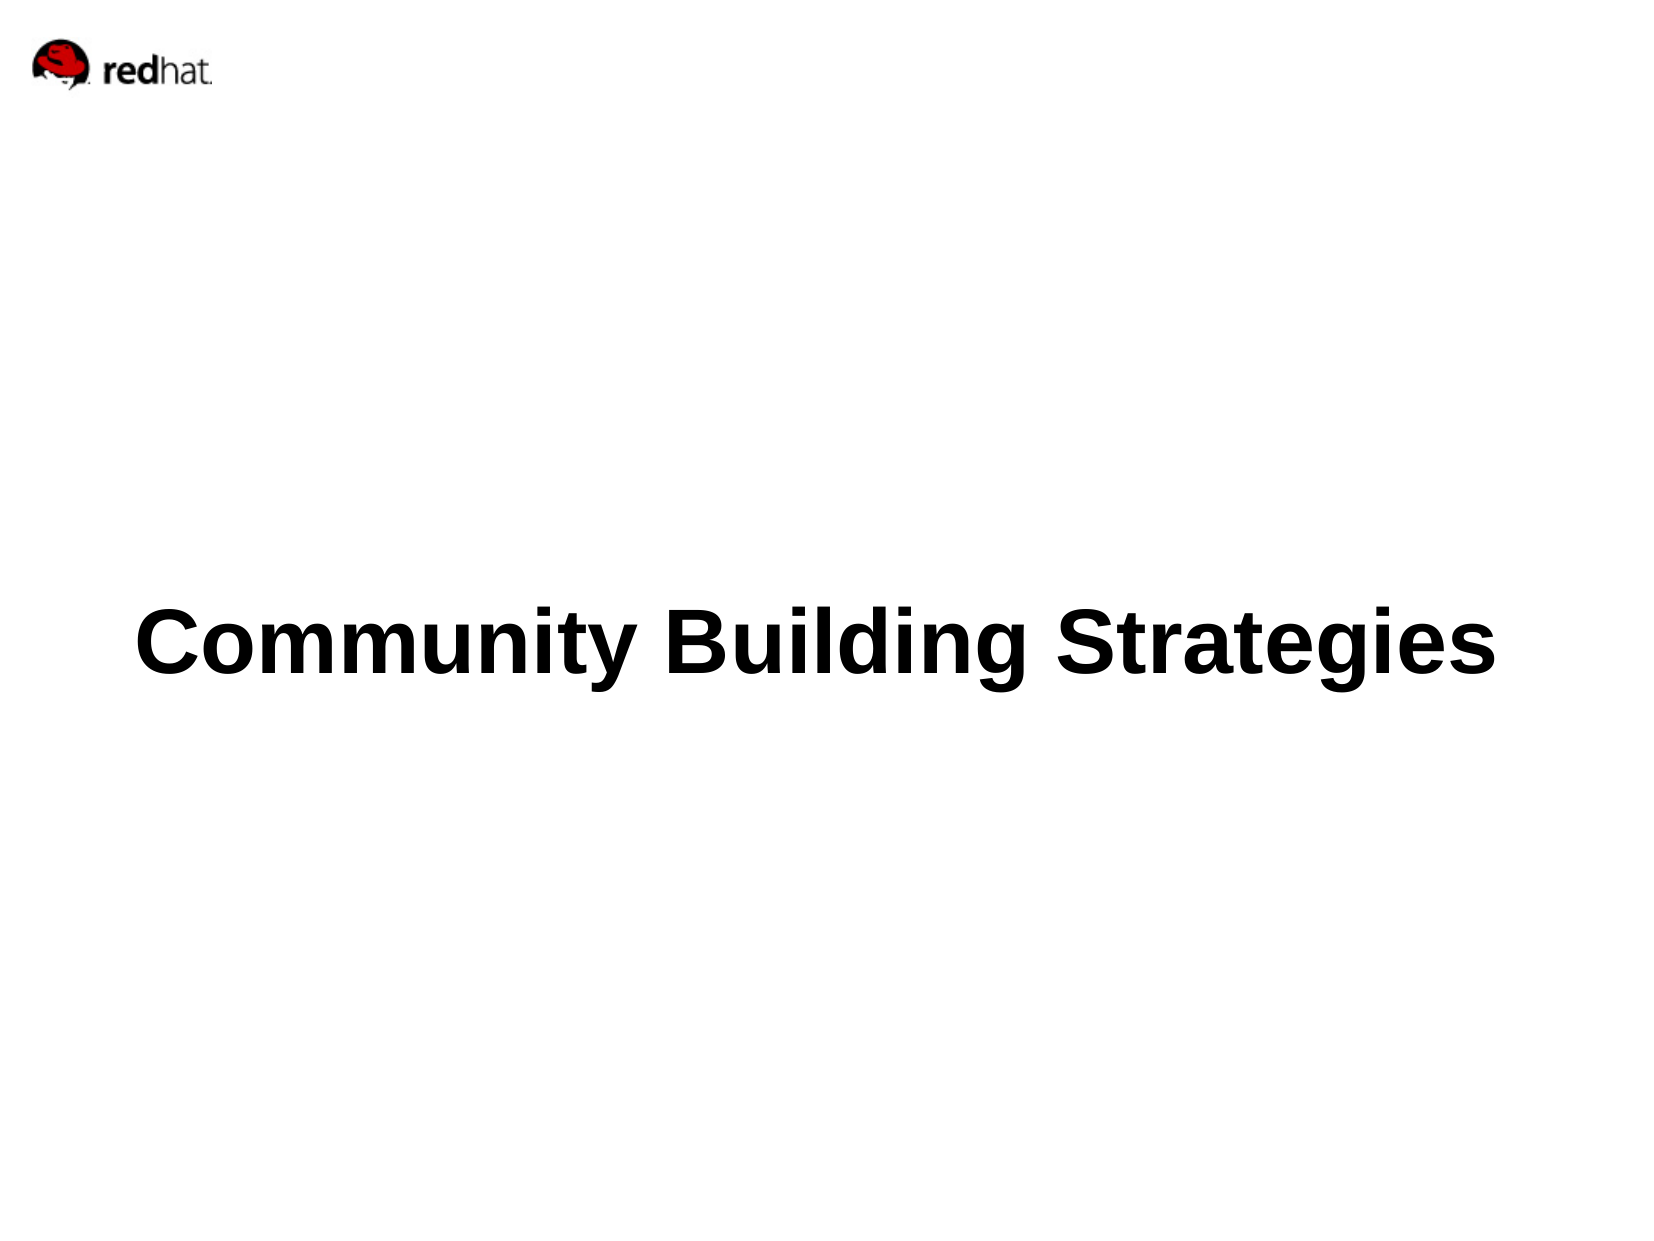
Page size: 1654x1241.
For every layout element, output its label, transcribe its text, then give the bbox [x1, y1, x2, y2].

picture [31, 37, 212, 98]
title Community Building Strategies [134, 501, 1540, 782]
